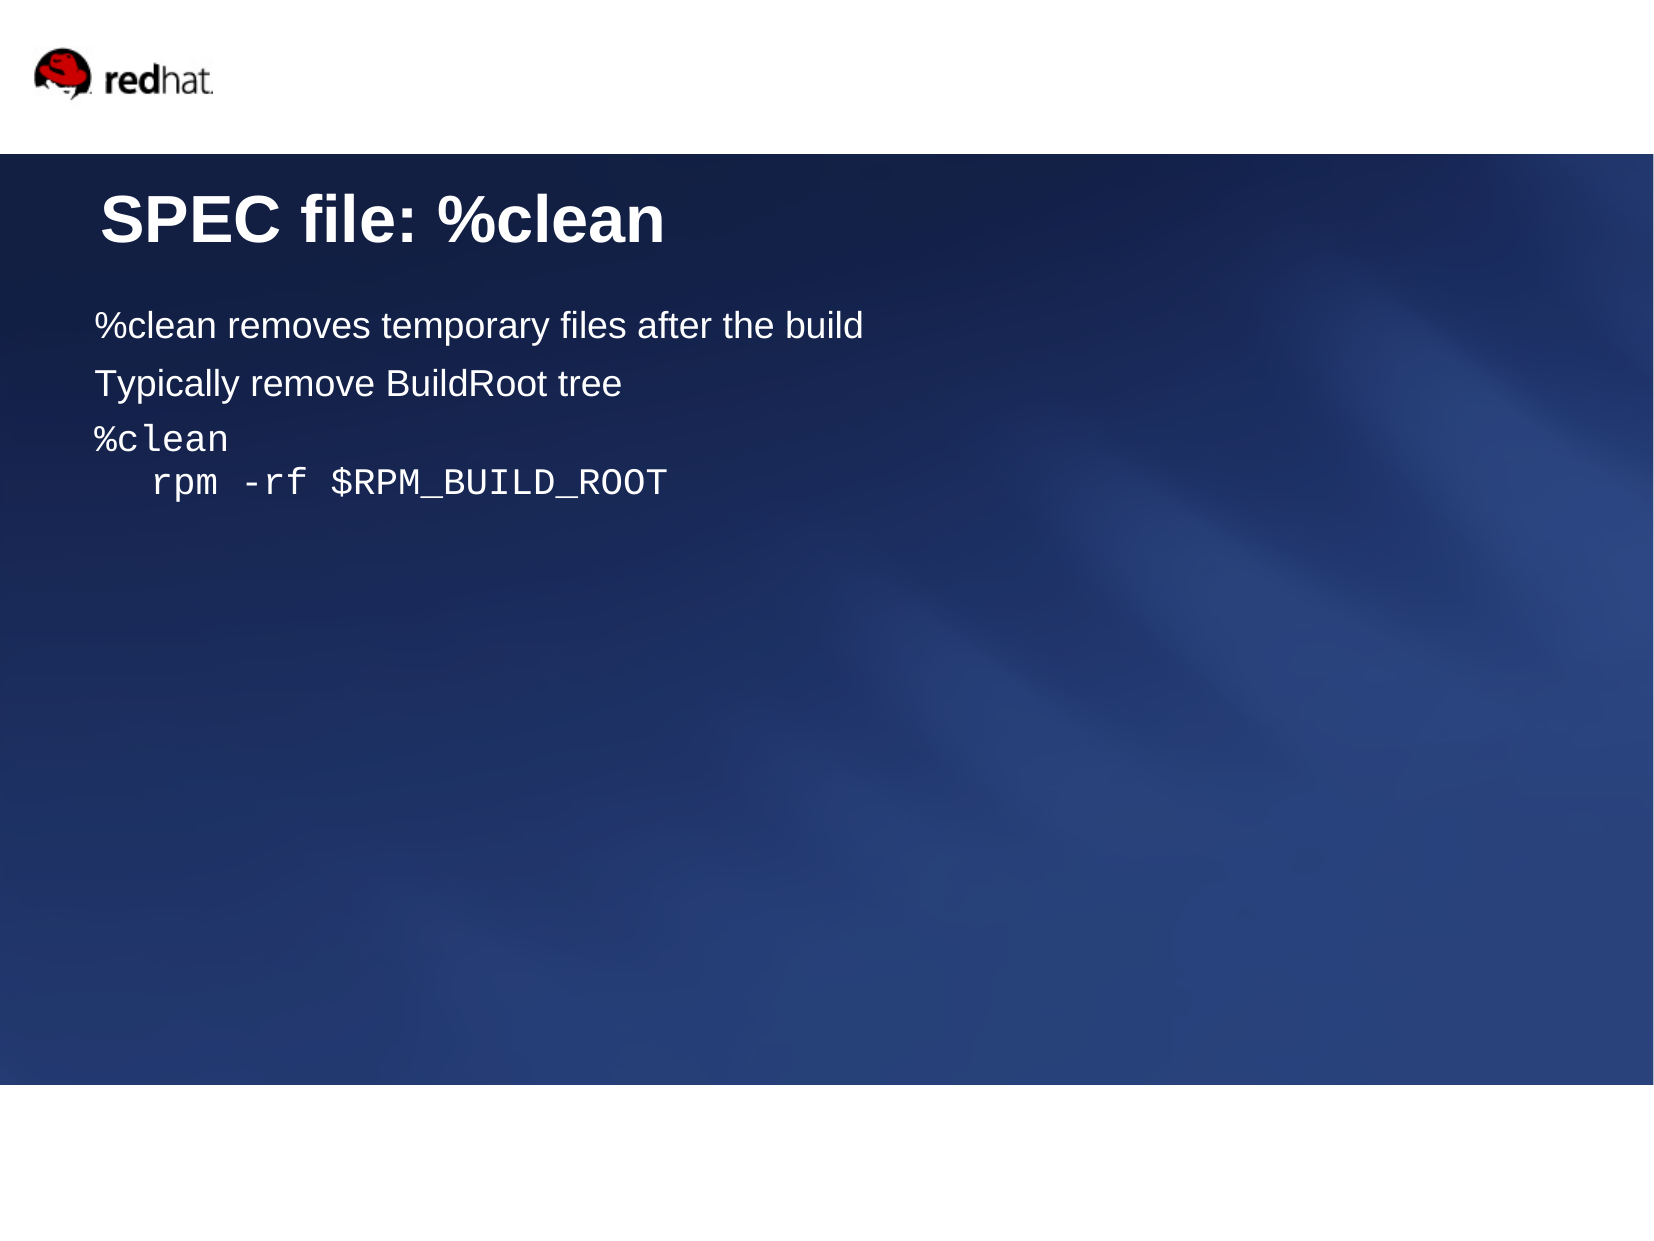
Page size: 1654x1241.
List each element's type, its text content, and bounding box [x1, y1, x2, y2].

picture [33, 46, 213, 108]
picture [0, 154, 1654, 1085]
title SPEC file: %clean [100, 164, 1506, 275]
list %clean removes temporary files after the build Typically remove BuildRoot tree %clean rpm -rf $RPM_BUILD_ROOT [94, 304, 1500, 1083]
